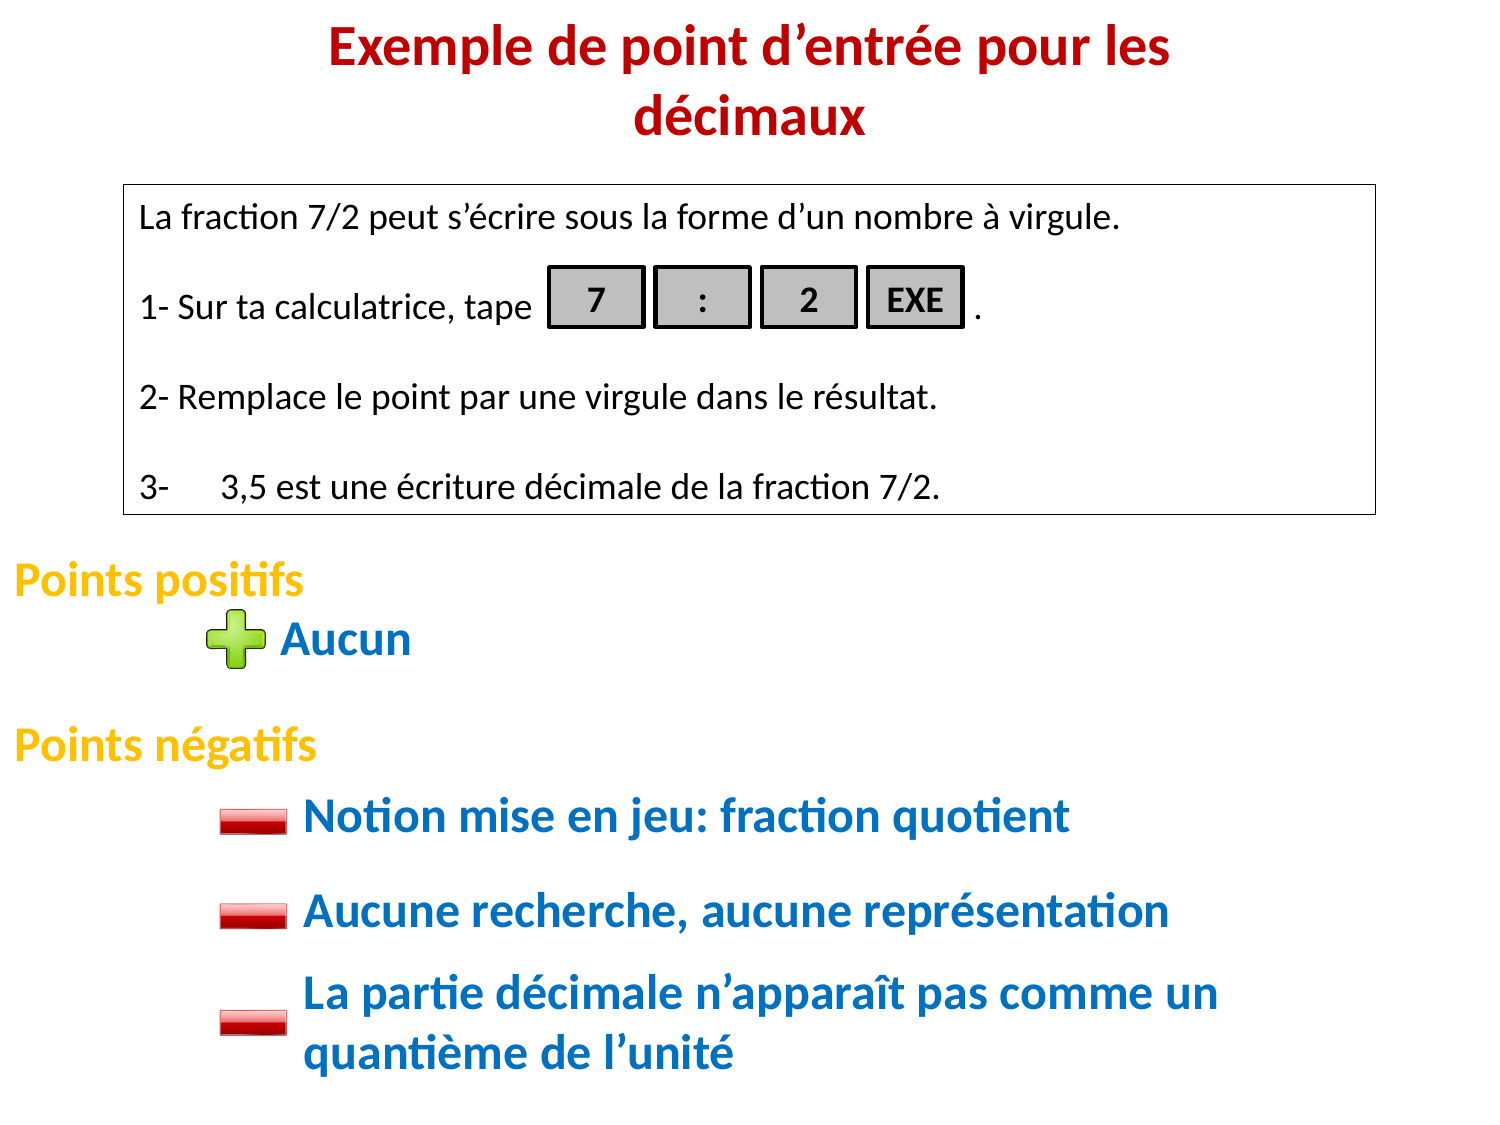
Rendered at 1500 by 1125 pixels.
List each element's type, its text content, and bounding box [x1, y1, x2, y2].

text_box EXE [868, 267, 963, 327]
picture [206, 609, 266, 669]
text_box Points négatifs [0, 704, 1288, 779]
text_box Aucun [265, 597, 1388, 673]
text_box Aucune recherche, aucune représentation [312, 869, 1424, 945]
text_box La partie décimale n’apparaît pas comme un quantième de l’unité [289, 952, 1424, 1088]
text_box Exemple de point d’entrée pour les décimaux [312, 0, 1187, 155]
text_box Notion mise en jeu: fraction quotient [289, 775, 1424, 850]
text_box La fraction 7/2 peut s’écrire sous la forme d’un nombre à virgule. 1- Sur ta calculatrice, tape . 2- Remplace le point par une virgule dans le résultat. 3- 3,5 est une écriture décimale de la fraction 7/2. [123, 184, 1376, 515]
picture [194, 763, 312, 1081]
text_box Points positifs [0, 538, 1288, 614]
text_box 2 [761, 267, 857, 327]
text_box 7 [549, 267, 644, 327]
text_box : [655, 267, 750, 327]
